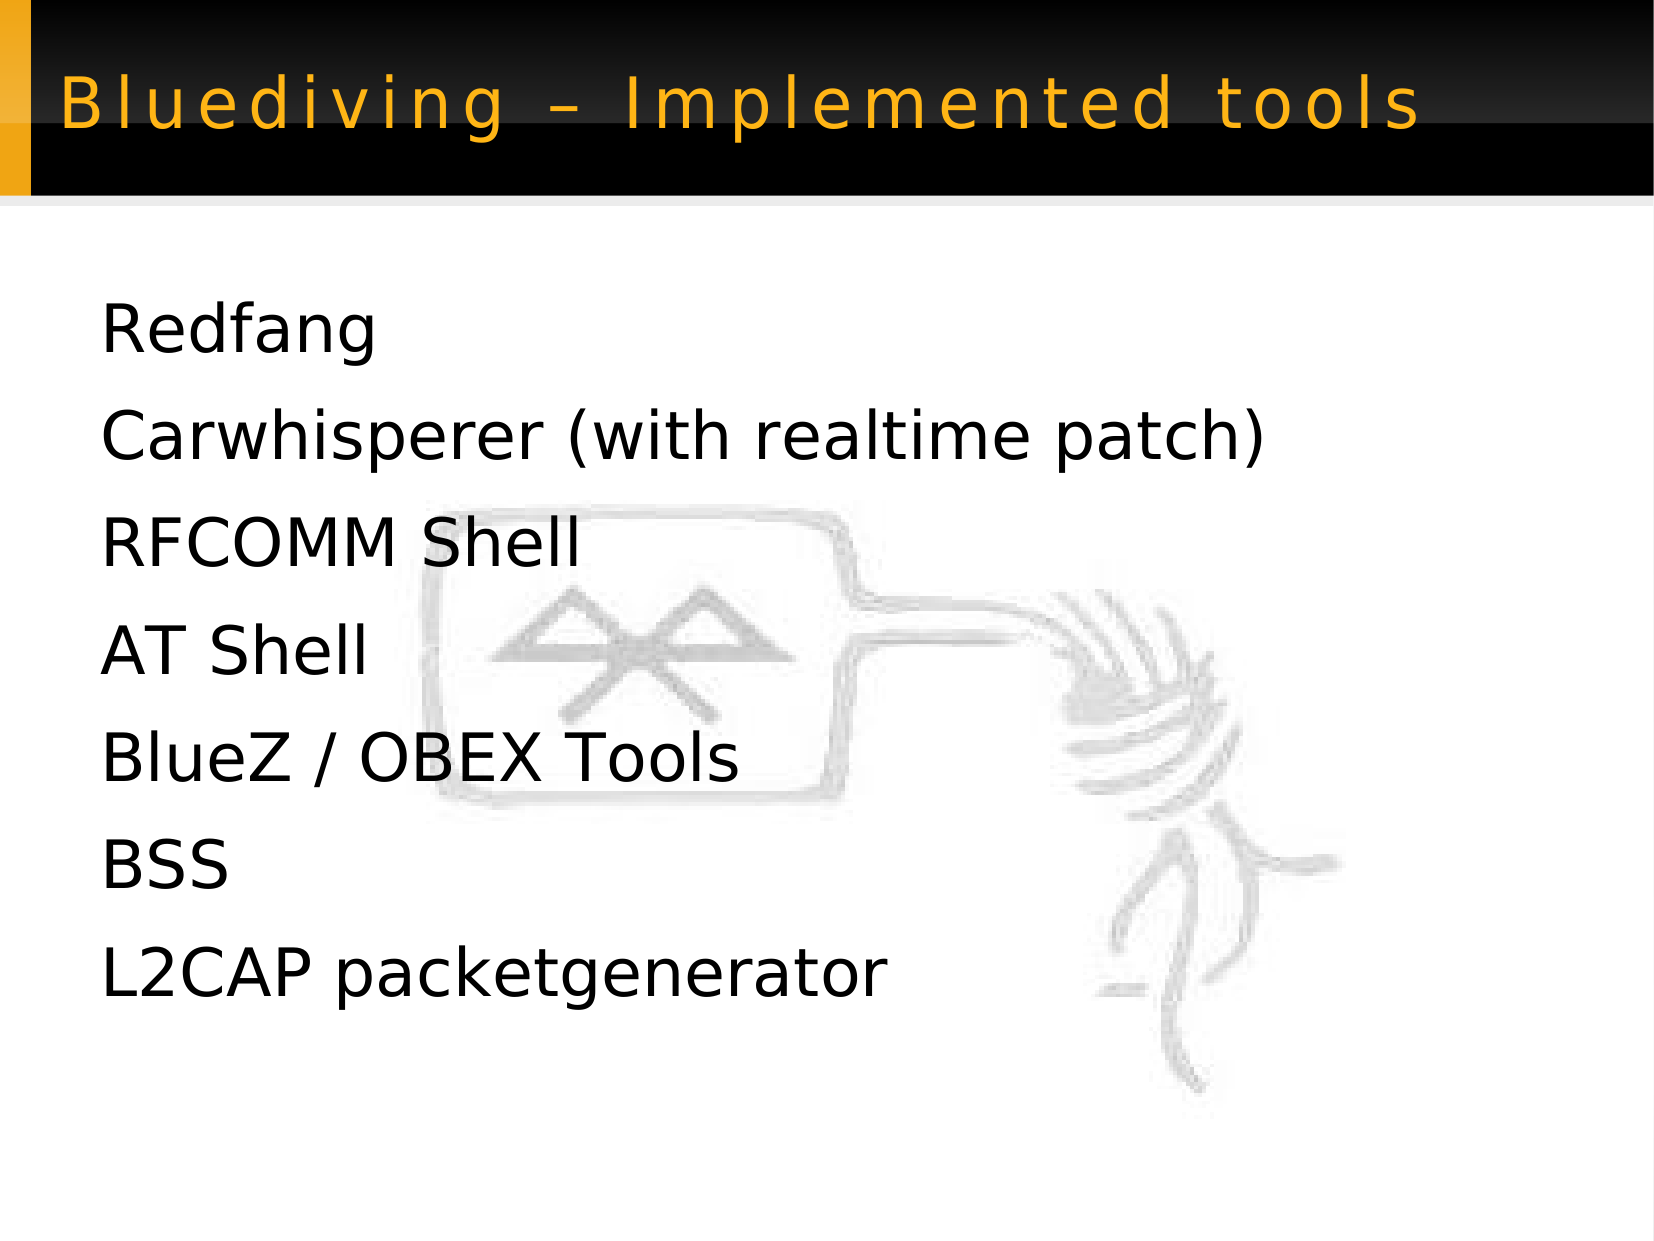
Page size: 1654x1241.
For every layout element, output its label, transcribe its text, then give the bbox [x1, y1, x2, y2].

title Bluediving – Implemented tools [59, 29, 1536, 178]
list Redfang Carwhisperer (with realtime patch) RFCOMM Shell AT Shell BlueZ / OBEX Tools BSS L2CAP packetgenerator [82, 290, 1571, 1109]
picture [0, 0, 1654, 1241]
